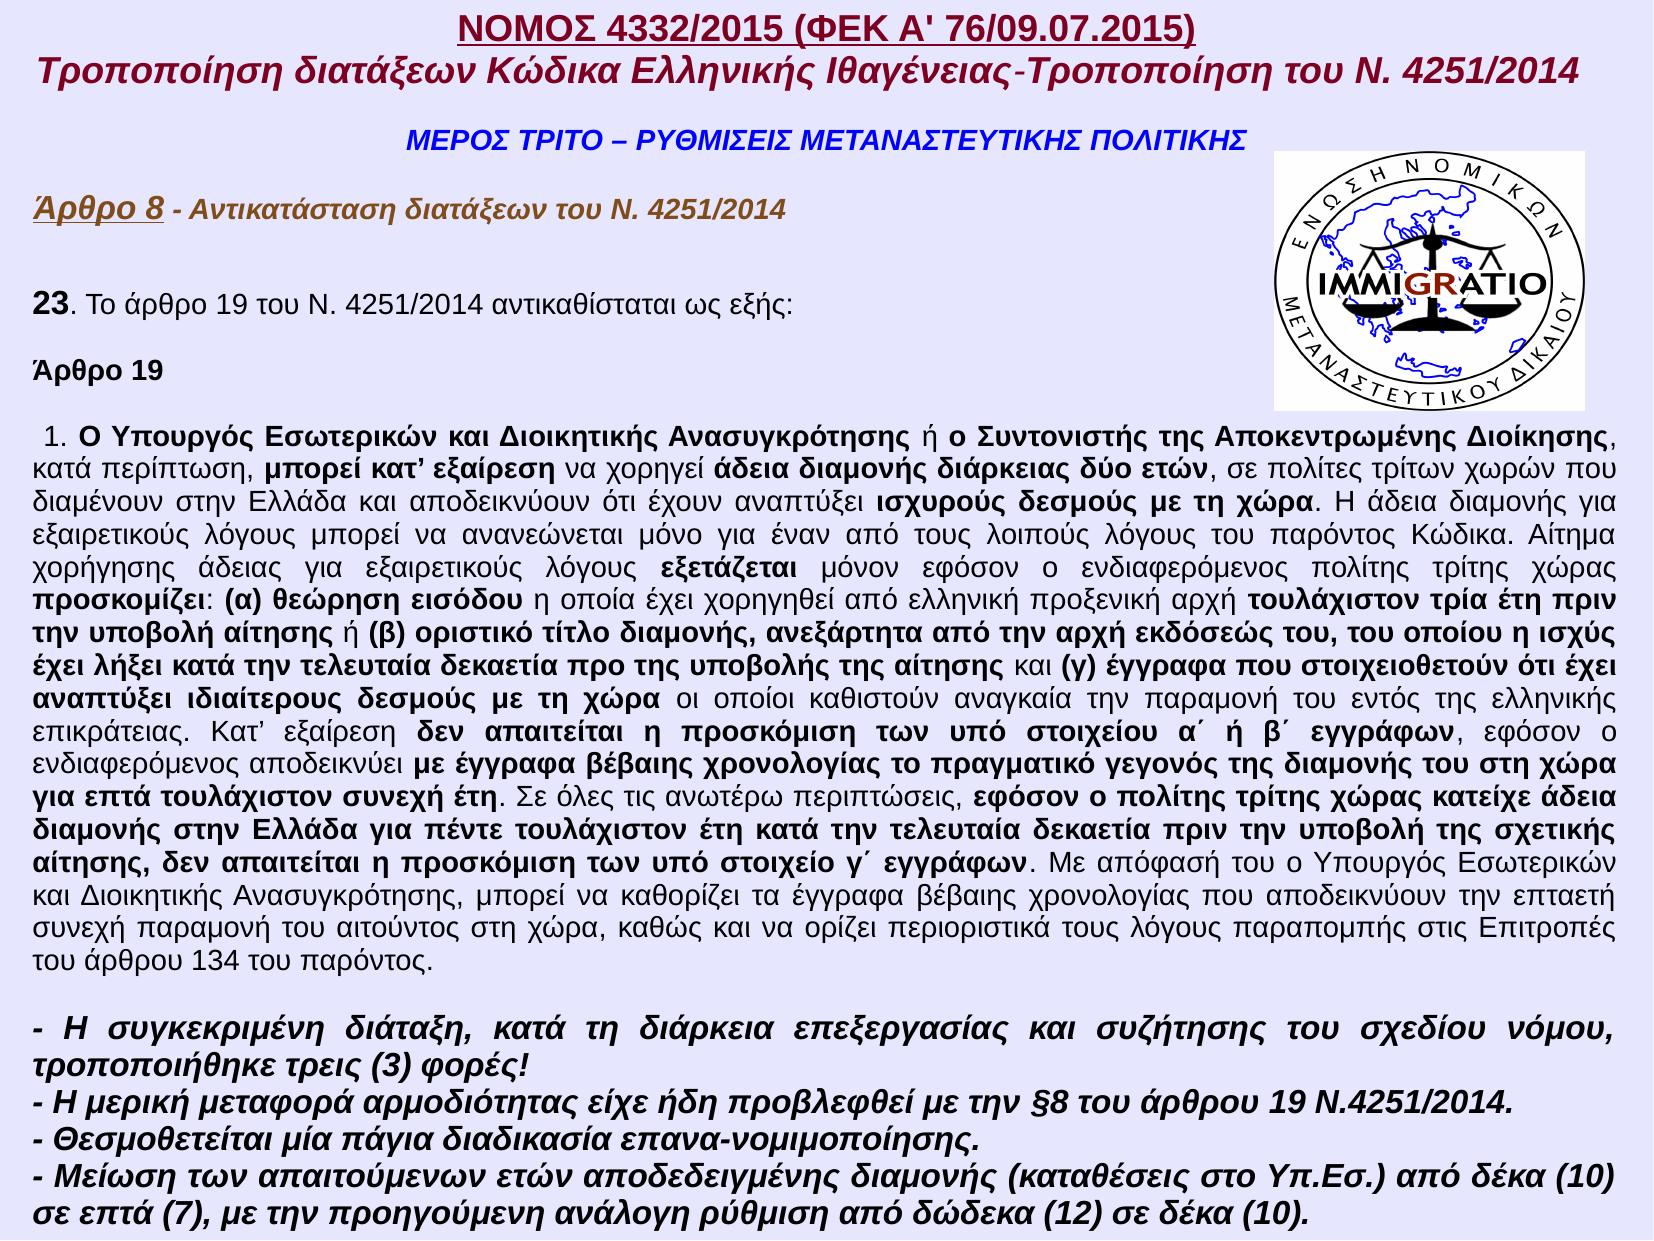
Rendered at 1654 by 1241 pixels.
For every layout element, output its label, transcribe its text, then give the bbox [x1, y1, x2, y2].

picture [1274, 151, 1585, 411]
text_box 23. Το άρθρο 19 του Ν. 4251/2014 αντικαθίσταται ως εξής: Άρθρο 19 1. Ο Υπουργός Εσωτερικών και Διοικητικής Ανασυγκρότησης ή ο Συντονιστής της Αποκεντρωμένης Διοίκησης, κατά περίπτωση, μπορεί κατ’ εξαίρεση να χορηγεί άδεια διαμονής διάρκειας δύο ετών, σε πολίτες τρίτων χωρών που διαμένουν στην Ελλάδα και αποδεικνύουν ότι έχουν αναπτύξει ισχυρούς δεσμούς με τη χώρα. Η άδεια διαμονής για εξαιρετικούς λόγους μπορεί να ανανεώνεται μόνο για έναν από τους λοιπούς λόγους του παρόντος Κώδικα. Αίτημα χορήγησης άδειας για εξαιρετικούς λόγους εξετάζεται μόνον εφόσον ο ενδιαφερόμενος πολίτης τρίτης χώρας προσκομίζει: (α) θεώρηση εισόδου η οποία έχει χορηγηθεί από ελληνική προξενική αρχή τουλάχιστον τρία έτη πριν την υποβολή αίτησης ή (β) οριστικό τίτλο διαμονής, ανεξάρτητα από την αρχή εκδόσεώς του, του οποίου η ισχύς έχει λήξει κατά την τελευταία δεκαετία προ της υποβολής της αίτησης και (γ) έγγραφα που στοιχειοθετούν ότι έχει αναπτύξει ιδιαίτερους δεσμούς με τη χώρα οι οποίοι καθιστούν αναγκαία την παραμονή του εντός της ελληνικής επικράτειας. Κατ’ εξαίρεση δεν απαιτείται η προσκόμιση των υπό στοιχείου α΄ ή β΄ εγγράφων, εφόσον ο ενδιαφερόμενος αποδεικνύει με έγγραφα βέβαιης χρονολογίας το πραγματικό γεγονός της διαμονής του στη χώρα για επτά τουλάχιστον συνεχή έτη. Σε όλες τις ανωτέρω περιπτώσεις, εφόσον ο πολίτης τρίτης χώρας κατείχε άδεια διαμονής στην Ελλάδα για πέντε τουλάχιστον έτη κατά την τελευταία δεκαετία πριν την υποβολή της σχετικής αίτησης, δεν απαιτείται η προσκόμιση των υπό στοιχείο γ΄ εγγράφων. Με απόφασή του ο Υπουργός Εσωτερικών και Διοικητικής Ανασυγκρότησης, μπορεί να καθορίζει τα έγγραφα βέβαιης χρονολογίας που αποδεικνύουν την επταετή συνεχή παραμονή του αιτούντος στη χώρα, καθώς και να ορίζει περιοριστικά τους λόγους παραπομπής στις Επιτροπές του άρθρου 134 του παρόντος. - Η συγκεκριμένη διάταξη, κατά τη διάρκεια επεξεργασίας και συζήτησης του σχεδίου νόμου, τροποποιήθηκε τρεις (3) φορές! - Η μερική μεταφορά αρμοδιότητας είχε ήδη προβλεφθεί με την §8 του άρθρου 19 Ν.4251/2014. - Θεσμοθετείται μία πάγια διαδικασία επανα-νομιμοποίησης. - Μείωση των απαιτούμενων ετών αποδεδειγμένης διαμονής (καταθέσεις στο Υπ.Εσ.) από δέκα (10) σε επτά (7), με την προηγούμενη ανάλογη ρύθμιση από δώδεκα (12) σε δέκα (10). [17, 103, 1633, 1241]
text_box NOMOΣ 4332/2015 (ΦΕΚ Α' 76/09.07.2015) Τροποποίηση διατάξεων Κώδικα Ελληνικής Ιθαγένειας-Τροποποίηση του Ν. 4251/2014 ΜΕΡΟΣ ΤΡΙΤΟ – ΡΥΘΜΙΣΕΙΣ ΜΕΤΑΝΑΣΤΕΥΤΙΚΗΣ ΠΟΛΙΤΙΚΗΣ Άρθρο 8 - Αντικατάσταση διατάξεων του Ν. 4251/2014 [0, 0, 1654, 1241]
